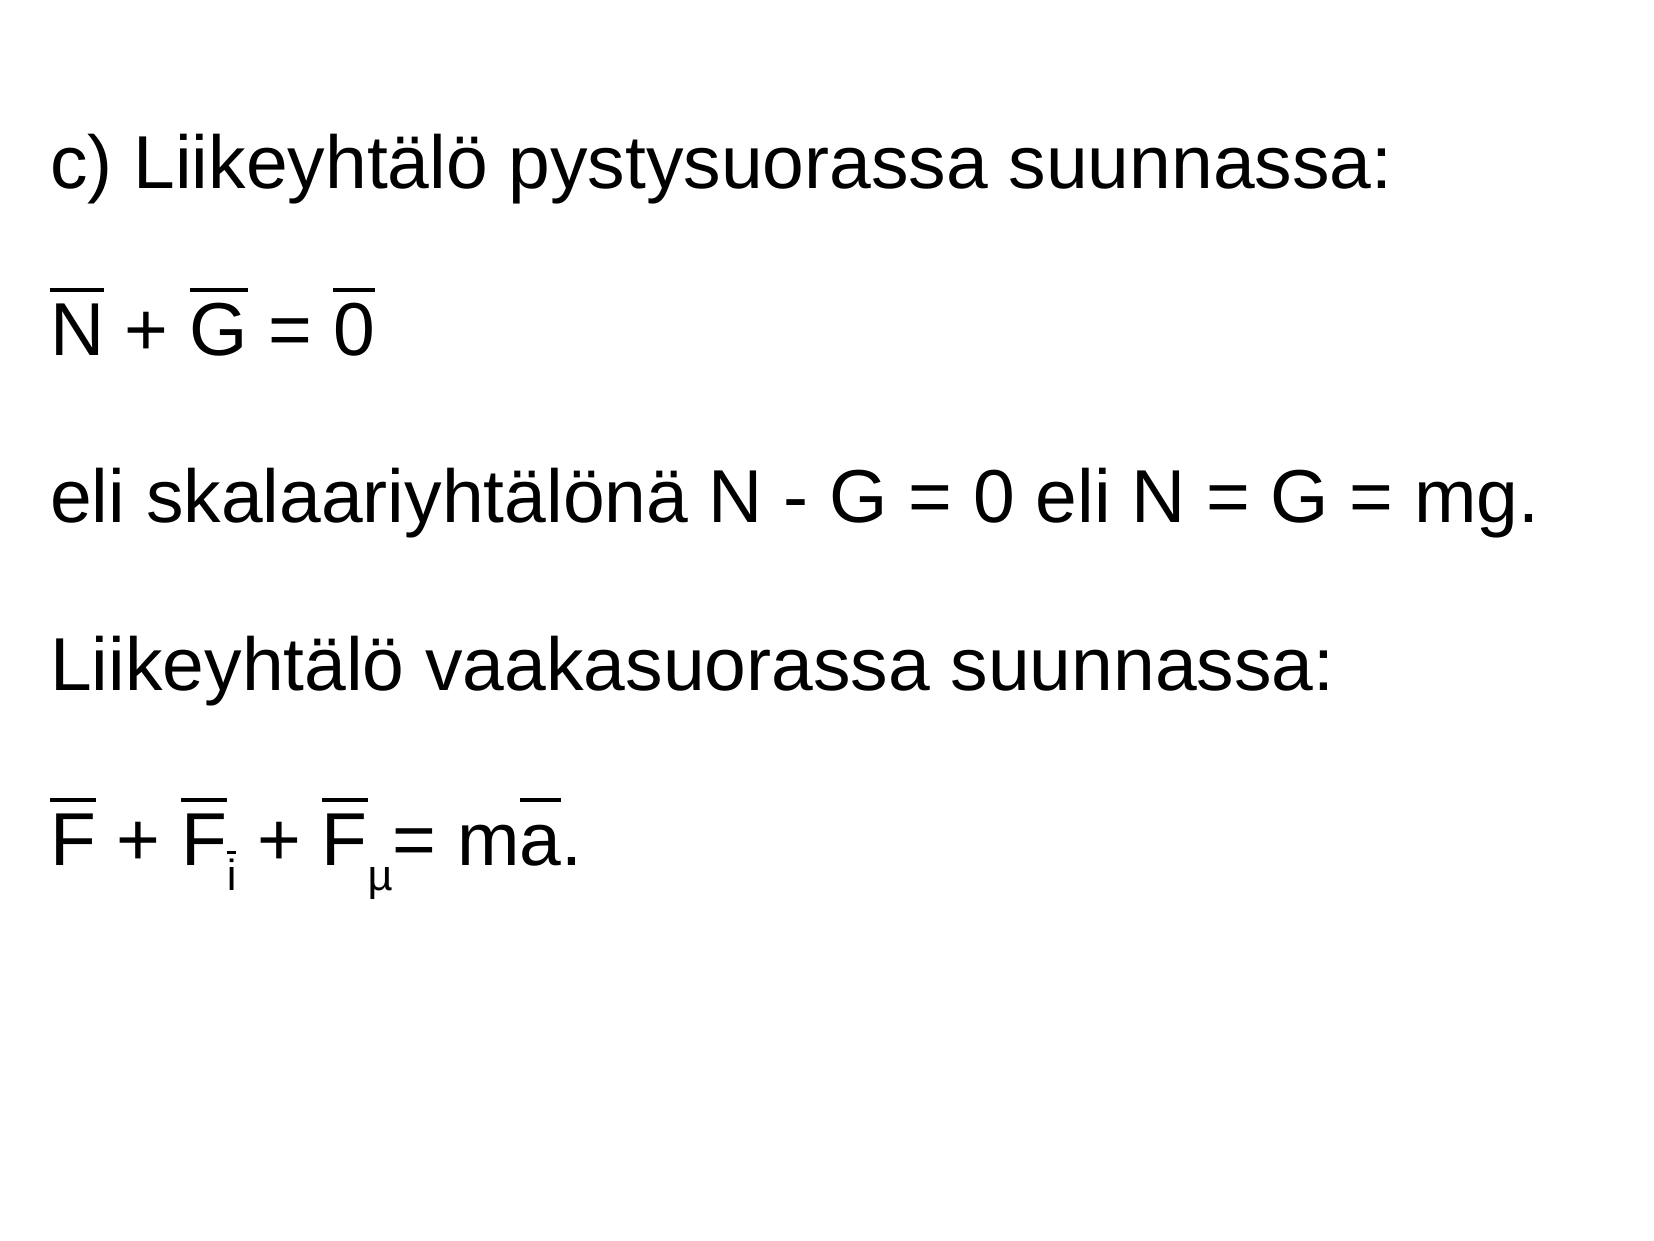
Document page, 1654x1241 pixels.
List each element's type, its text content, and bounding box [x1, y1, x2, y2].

text_box c) Liikeyhtälö pystysuorassa suunnassa: N + G = 0 eli skalaariyhtälönä N - G = 0 eli N = G = mg. Liikeyhtälö vaakasuorassa suunnassa: F + Fi + Fµ= ma. [35, 108, 1571, 1241]
